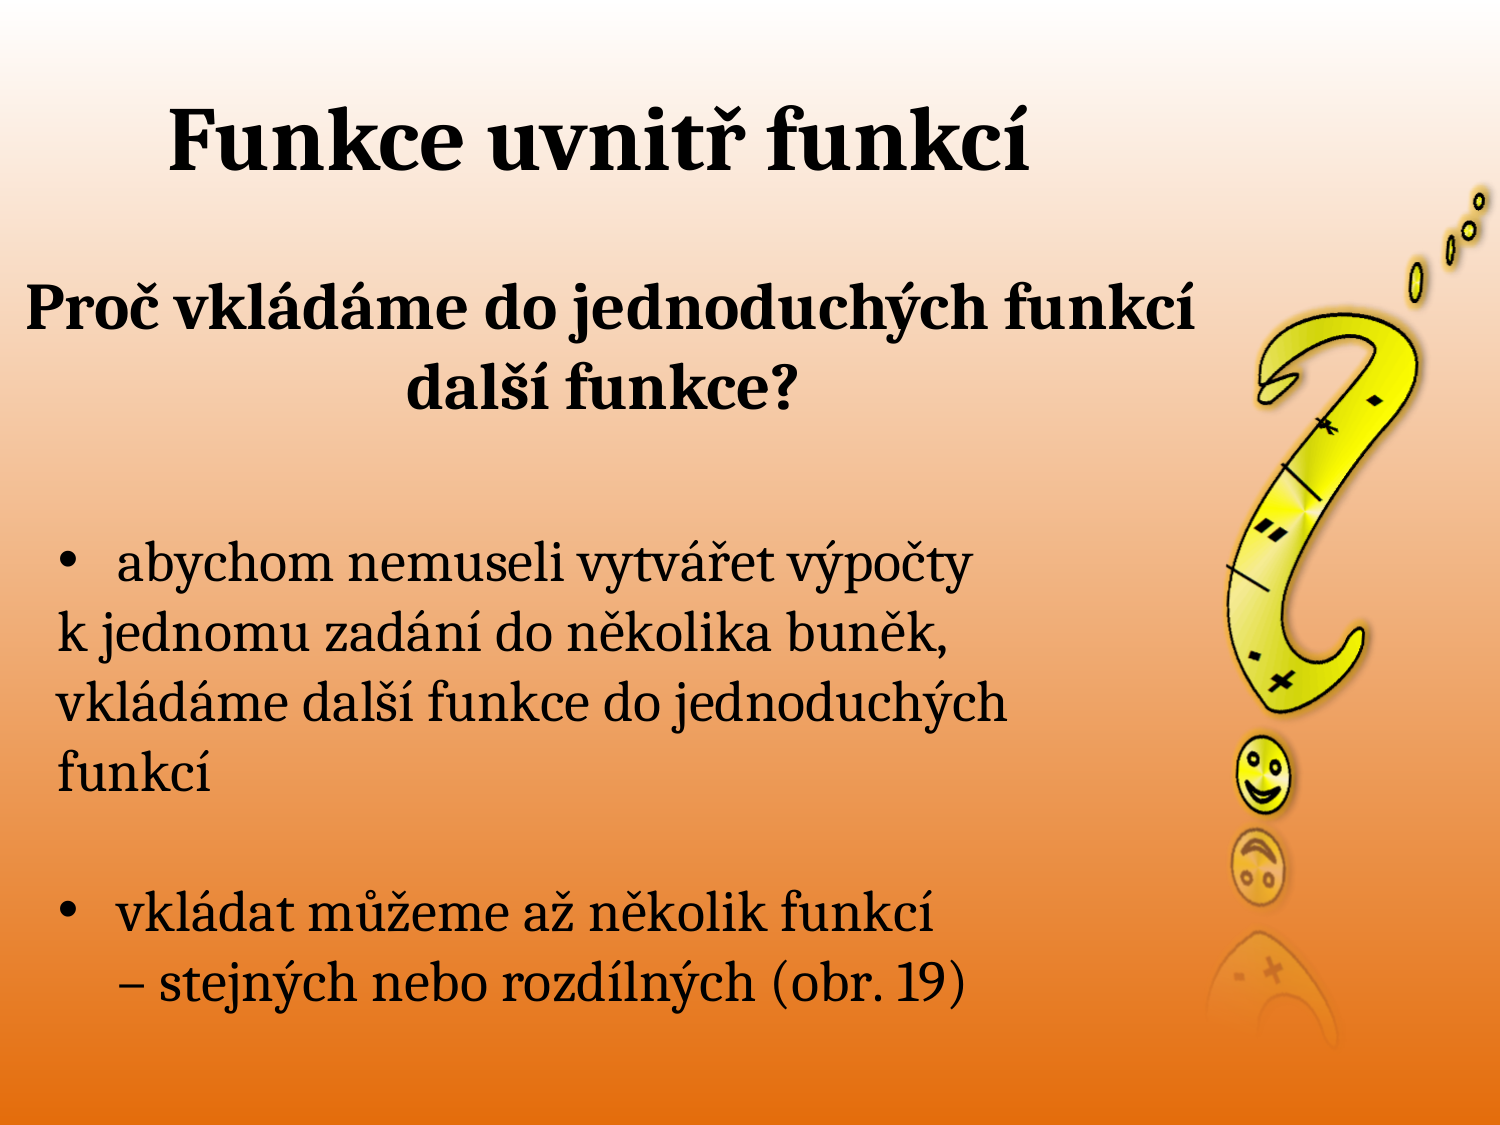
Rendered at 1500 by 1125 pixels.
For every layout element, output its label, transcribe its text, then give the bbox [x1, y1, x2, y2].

text_box abychom nemuseli vytvářet výpočty k jednomu zadání do několika buněk, vkládáme další funkce do jednoduchých funkcí vkládat můžeme až několik funkcí – stejných nebo rozdílných (obr. 19) [0, 515, 1436, 1021]
text_box Proč vkládáme do jednoduchých funkcí další funkce? [0, 255, 1223, 515]
picture [1171, 160, 1500, 1125]
title Funkce uvnitř funkcí [0, 30, 1199, 237]
